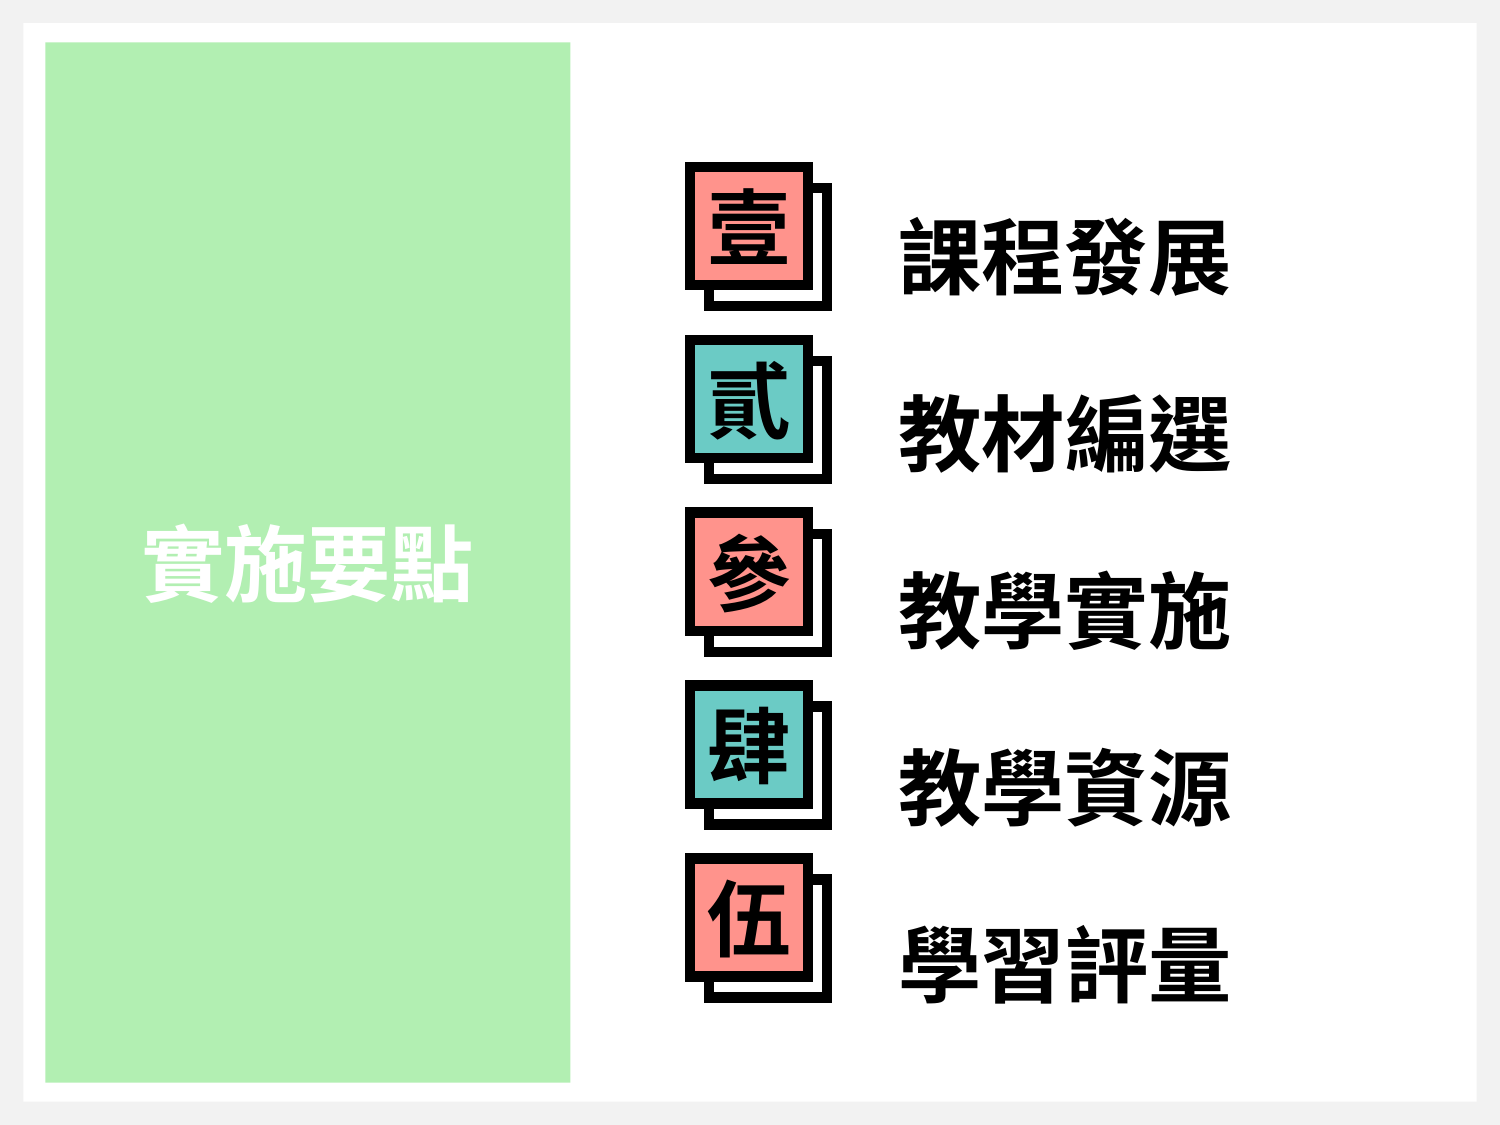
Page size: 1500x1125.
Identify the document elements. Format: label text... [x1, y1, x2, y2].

text_box 伍 [690, 858, 808, 976]
text_box 實施要點 [45, 42, 571, 1083]
text_box [709, 361, 827, 479]
text_box 參 [690, 513, 808, 631]
text_box [709, 880, 827, 998]
text_box [709, 188, 827, 306]
text_box 壹 [690, 167, 808, 285]
text_box 貳 [690, 340, 808, 458]
text_box [709, 534, 827, 652]
text_box [709, 707, 827, 825]
text_box 課程發展 教材編選 教學實施 教學資源 學習評量 [883, 120, 1500, 1021]
text_box 肆 [690, 686, 808, 804]
